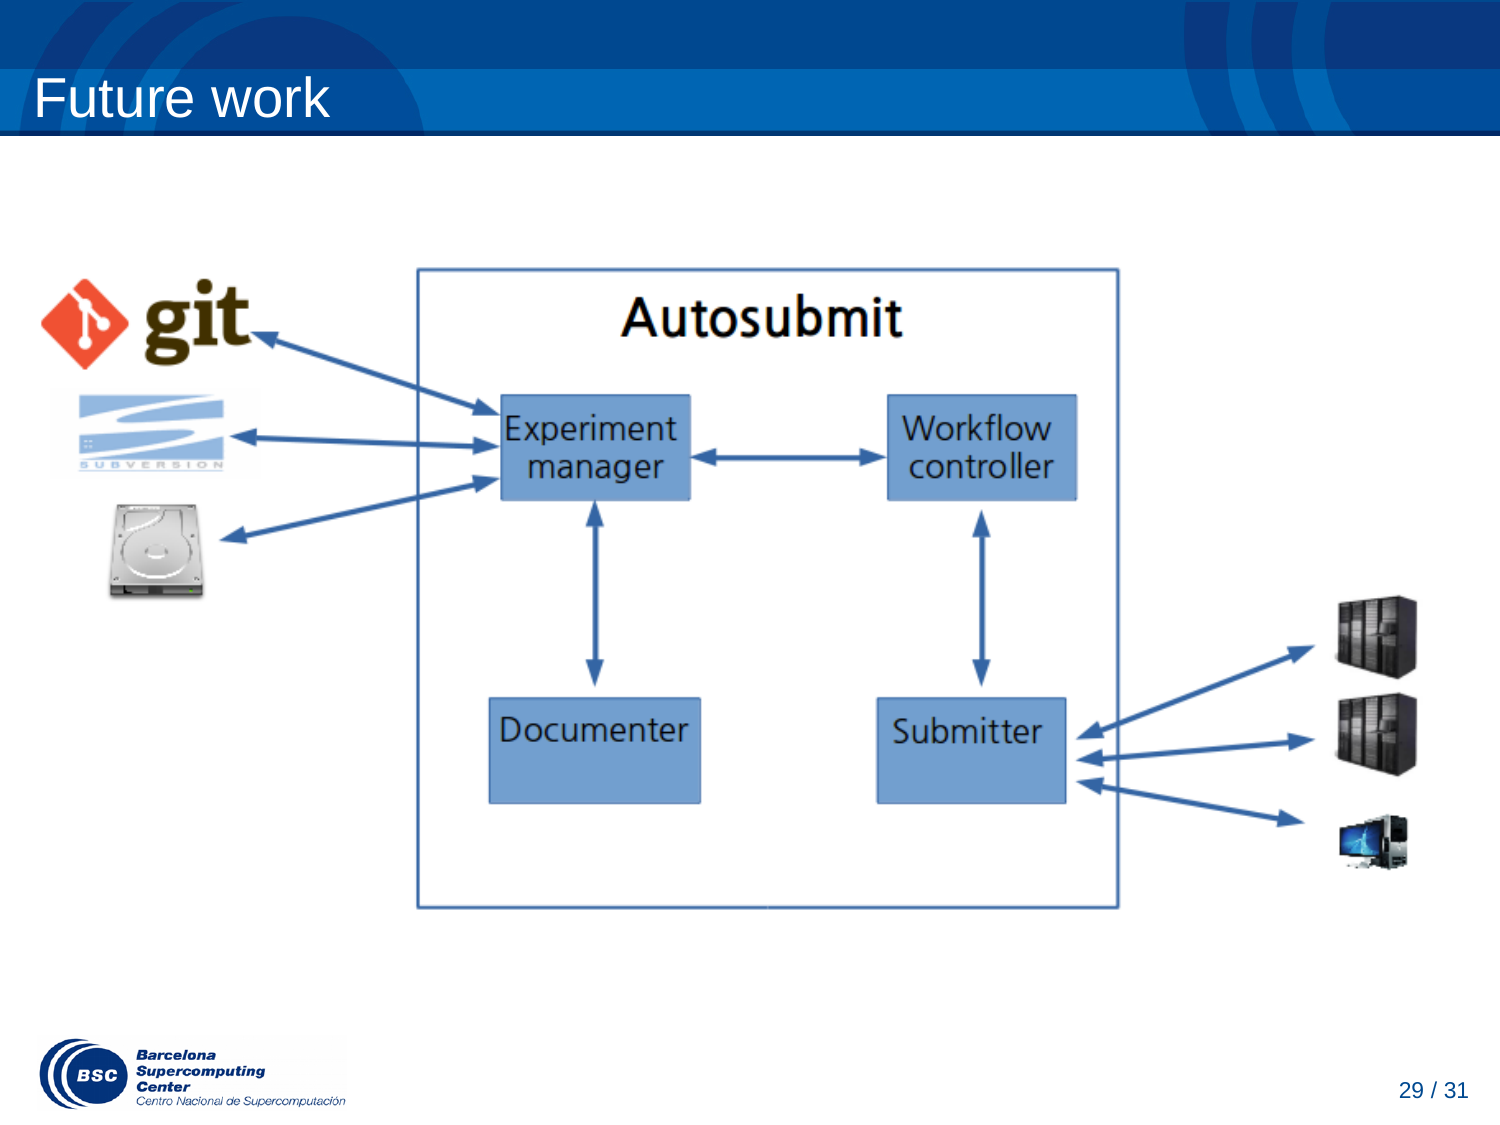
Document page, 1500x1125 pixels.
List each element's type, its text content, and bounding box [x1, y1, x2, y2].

picture [35, 220, 1465, 923]
text_box <number> / 31 [1364, 1042, 1484, 1111]
text_box Future work [17, 65, 924, 130]
picture [37, 1035, 347, 1111]
picture [0, 0, 1500, 136]
